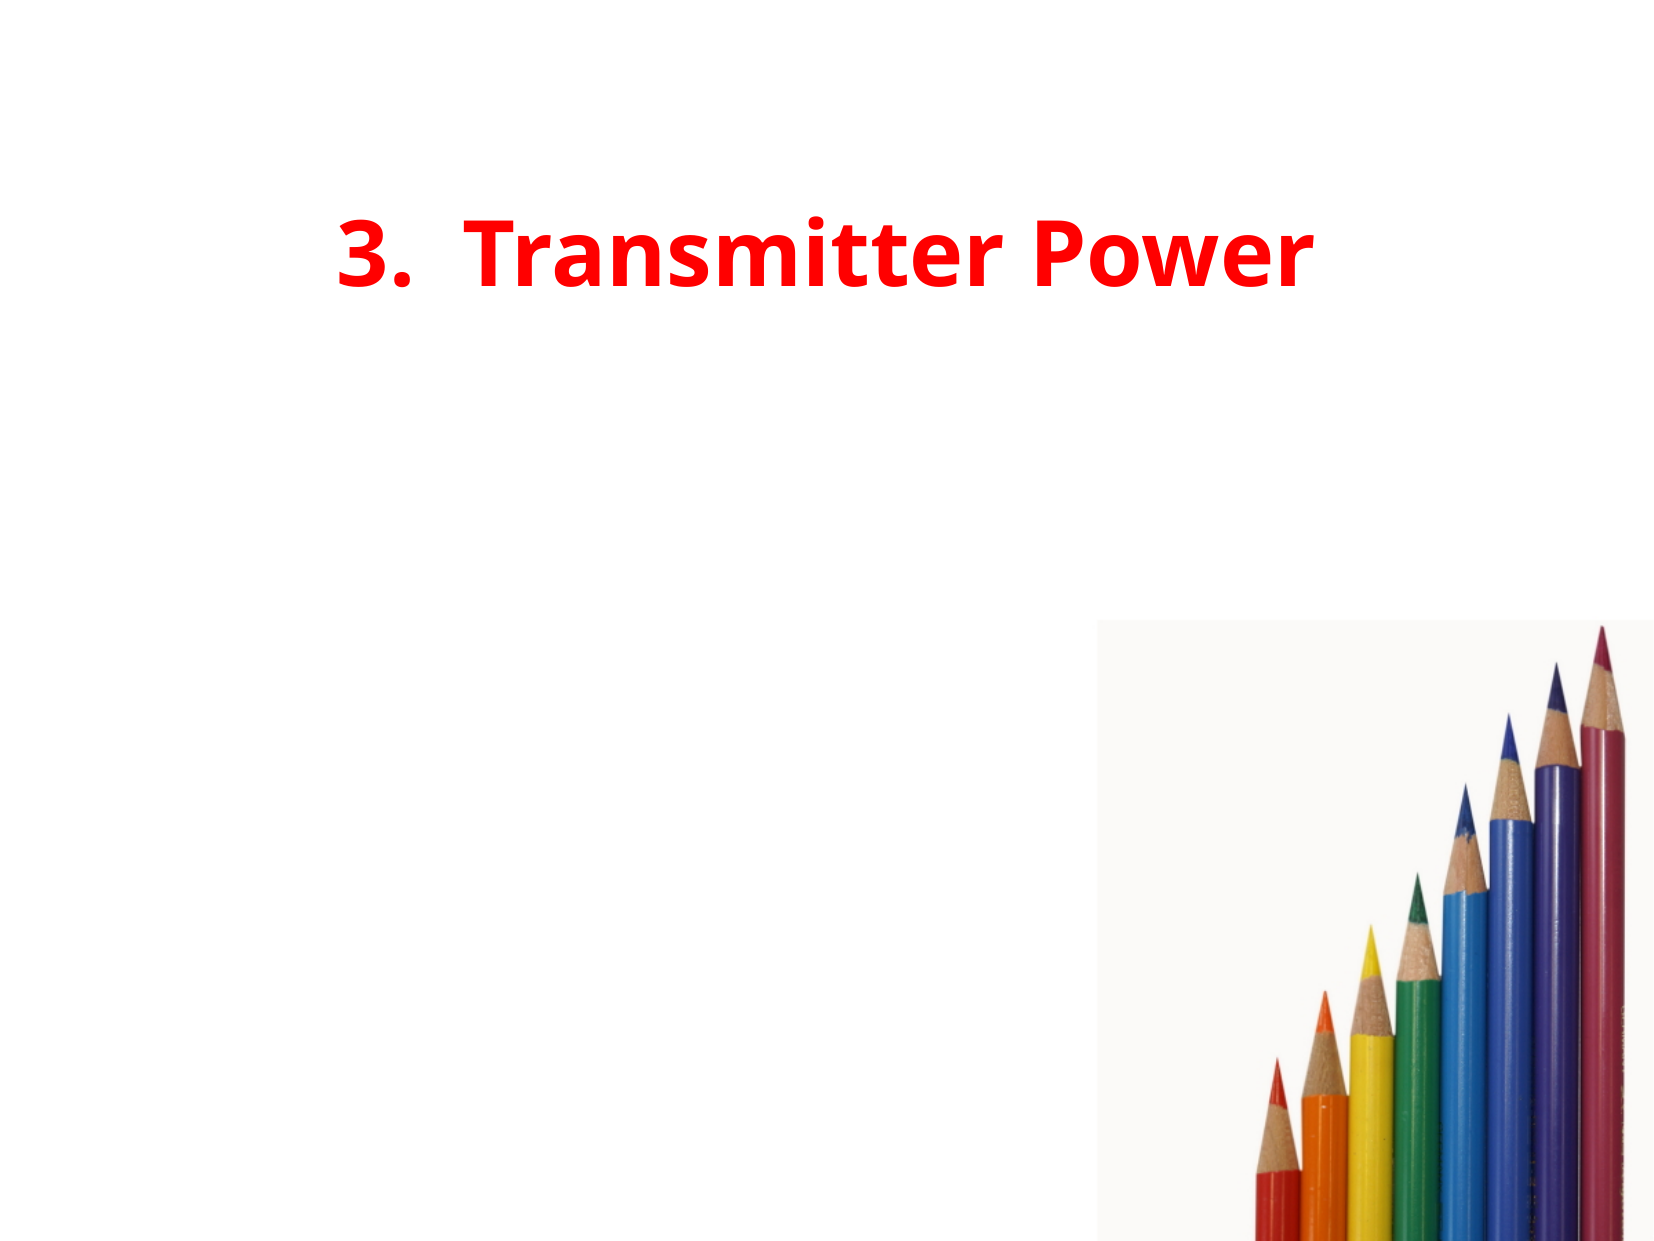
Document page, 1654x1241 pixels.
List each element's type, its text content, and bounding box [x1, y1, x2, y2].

title 3. Transmitter Power [147, 147, 1506, 355]
picture [0, 0, 1654, 1241]
